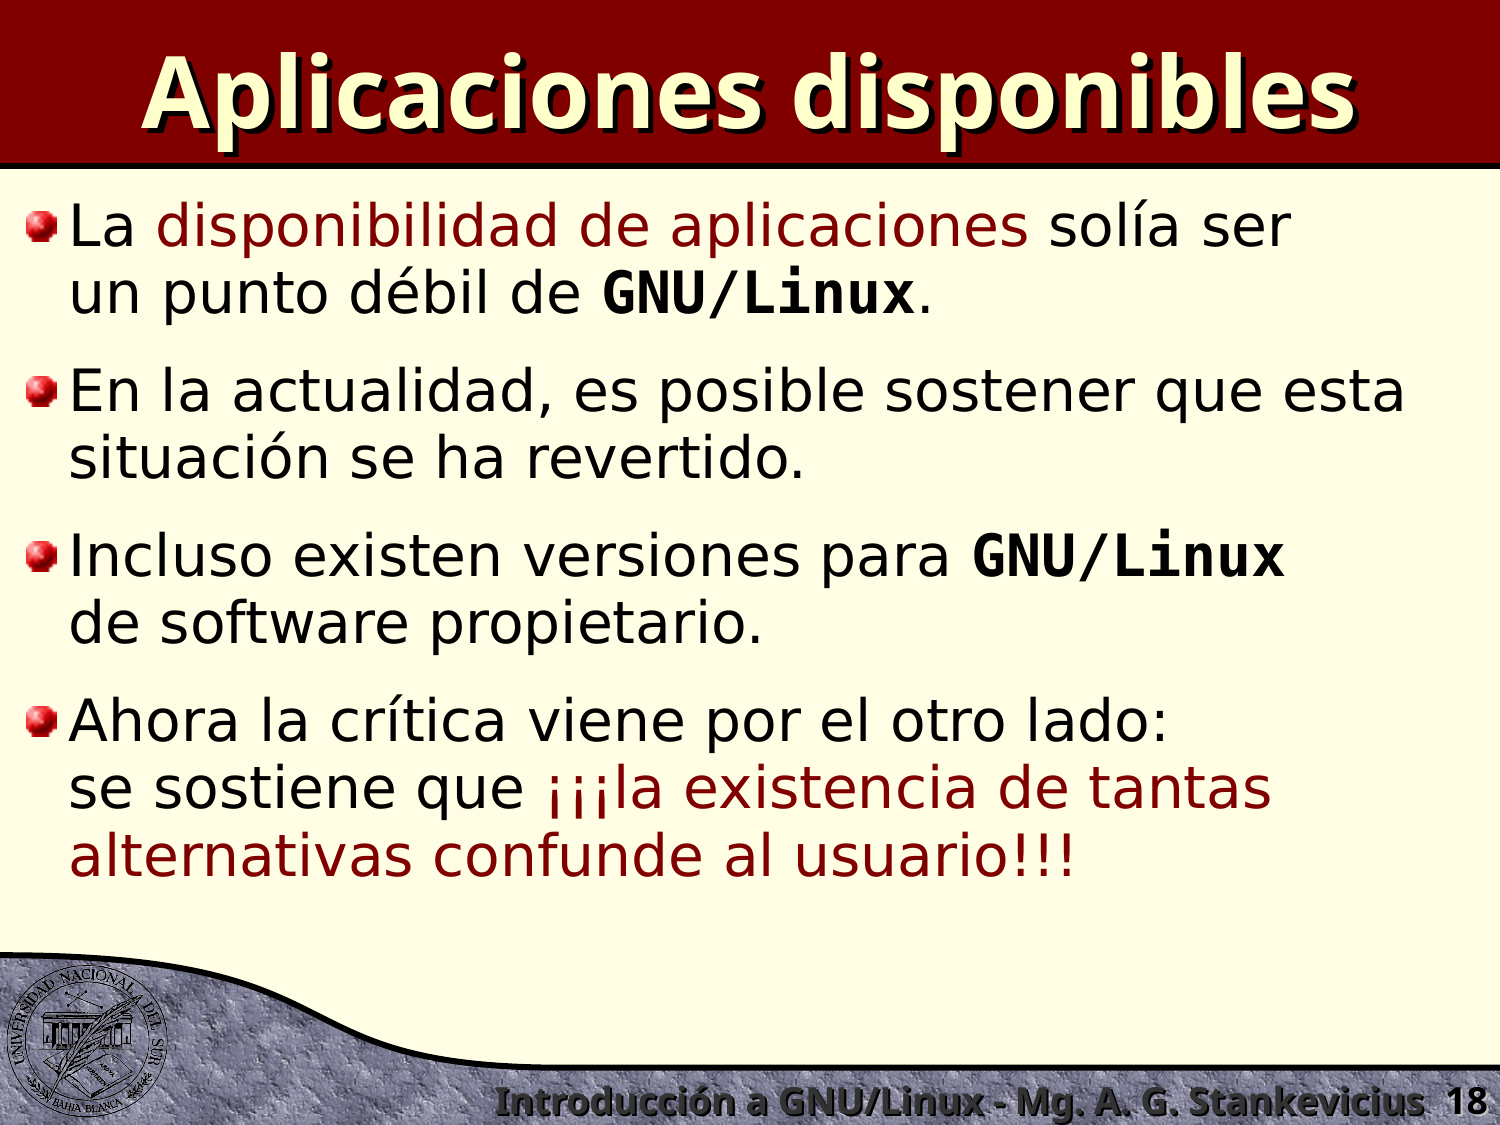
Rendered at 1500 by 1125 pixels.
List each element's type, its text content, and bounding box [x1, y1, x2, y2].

list La disponibilidad de aplicaciones solía ser un punto débil de GNU/Linux. En la actualidad, es posible sostener que esta situación se ha revertido. Incluso existen versiones para GNU/Linux de software propietario. Ahora la crítica viene por el otro lado: se sostiene que ¡¡¡la existencia de tantas alternativas confunde al usuario!!! [11, 192, 1486, 935]
picture [0, 956, 1500, 1125]
title Aplicaciones disponibles [15, 12, 1485, 153]
picture [1059, 1100, 1065, 1110]
